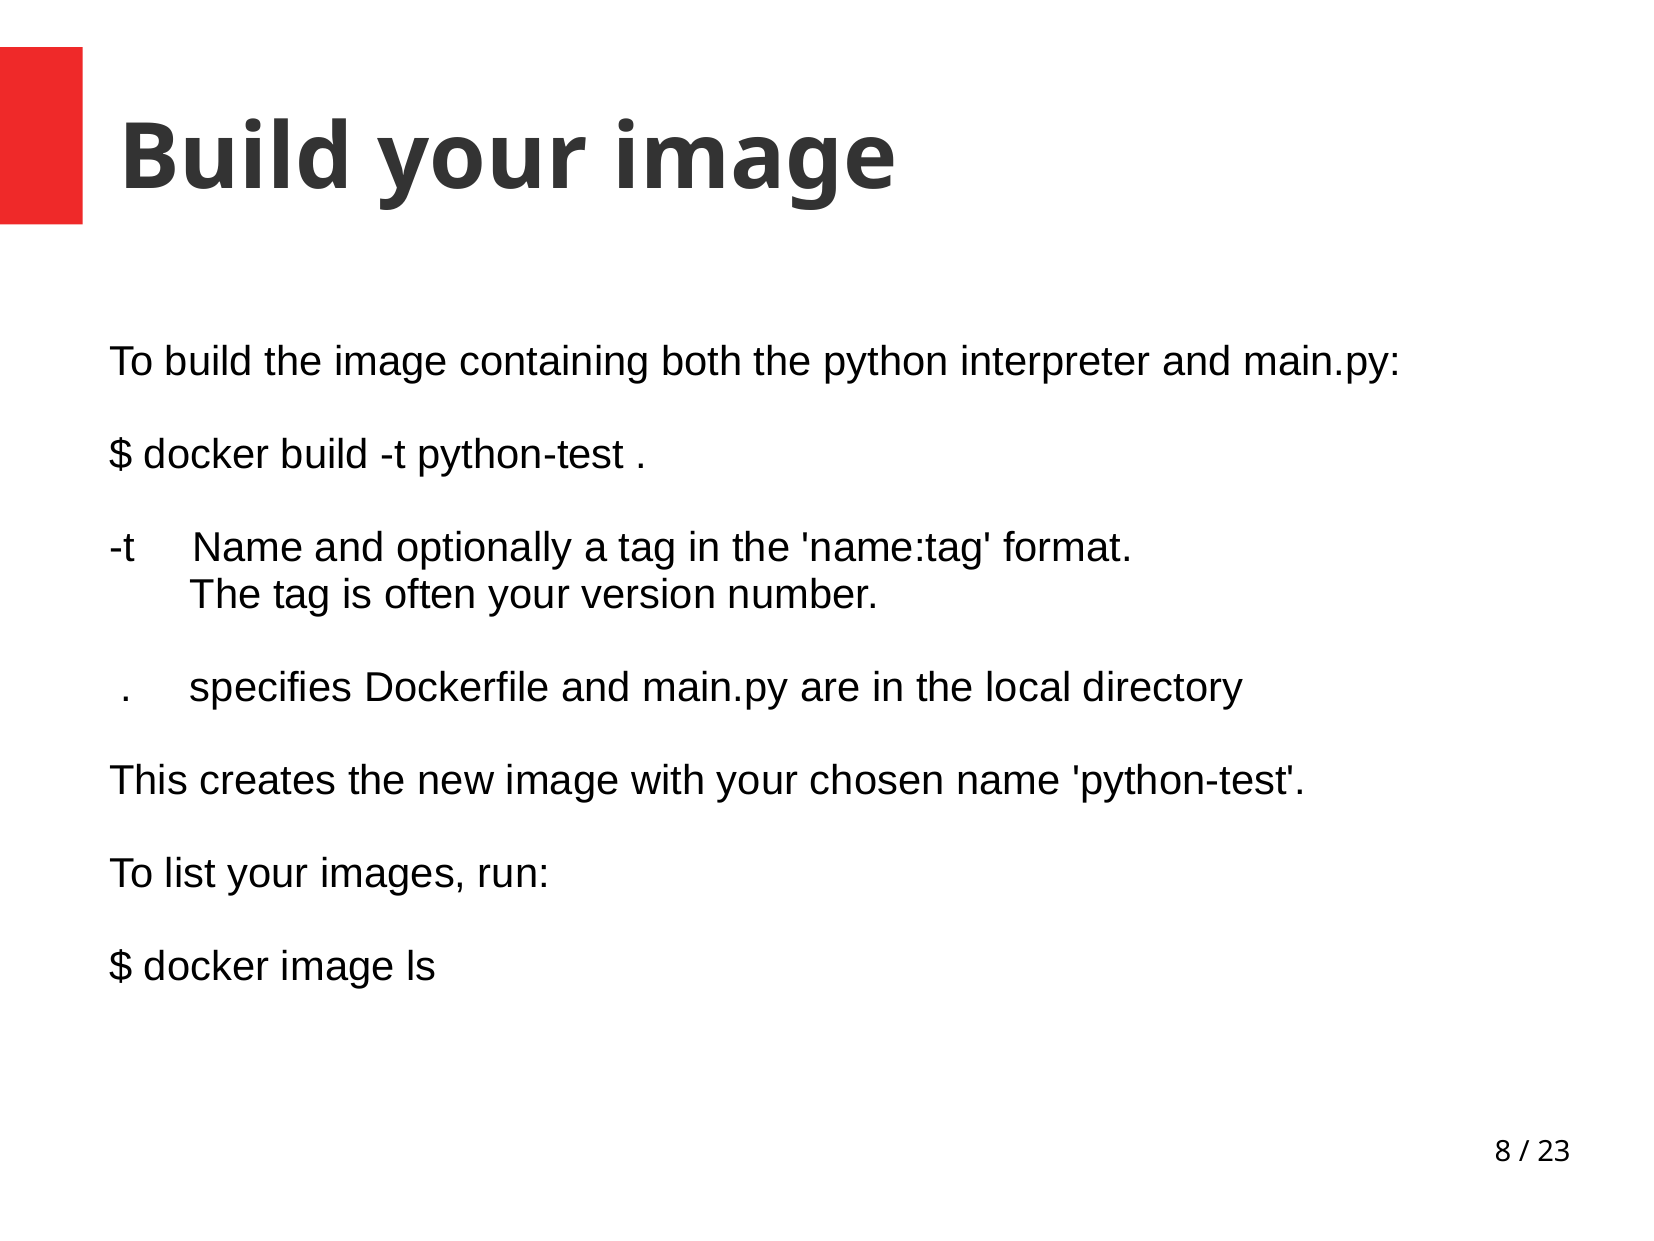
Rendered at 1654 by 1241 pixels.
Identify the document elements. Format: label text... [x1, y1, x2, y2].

text_box To build the image containing both the python interpreter and main.py: $ docker build -t python-test . -t Name and optionally a tag in the 'name:tag' format. The tag is often your version number. . specifies Dockerfile and main.py are in the local directory This creates the new image with your chosen name 'python-test'. To list your images, run: $ docker image ls [94, 330, 1571, 1039]
title Build your image [118, 49, 1571, 257]
